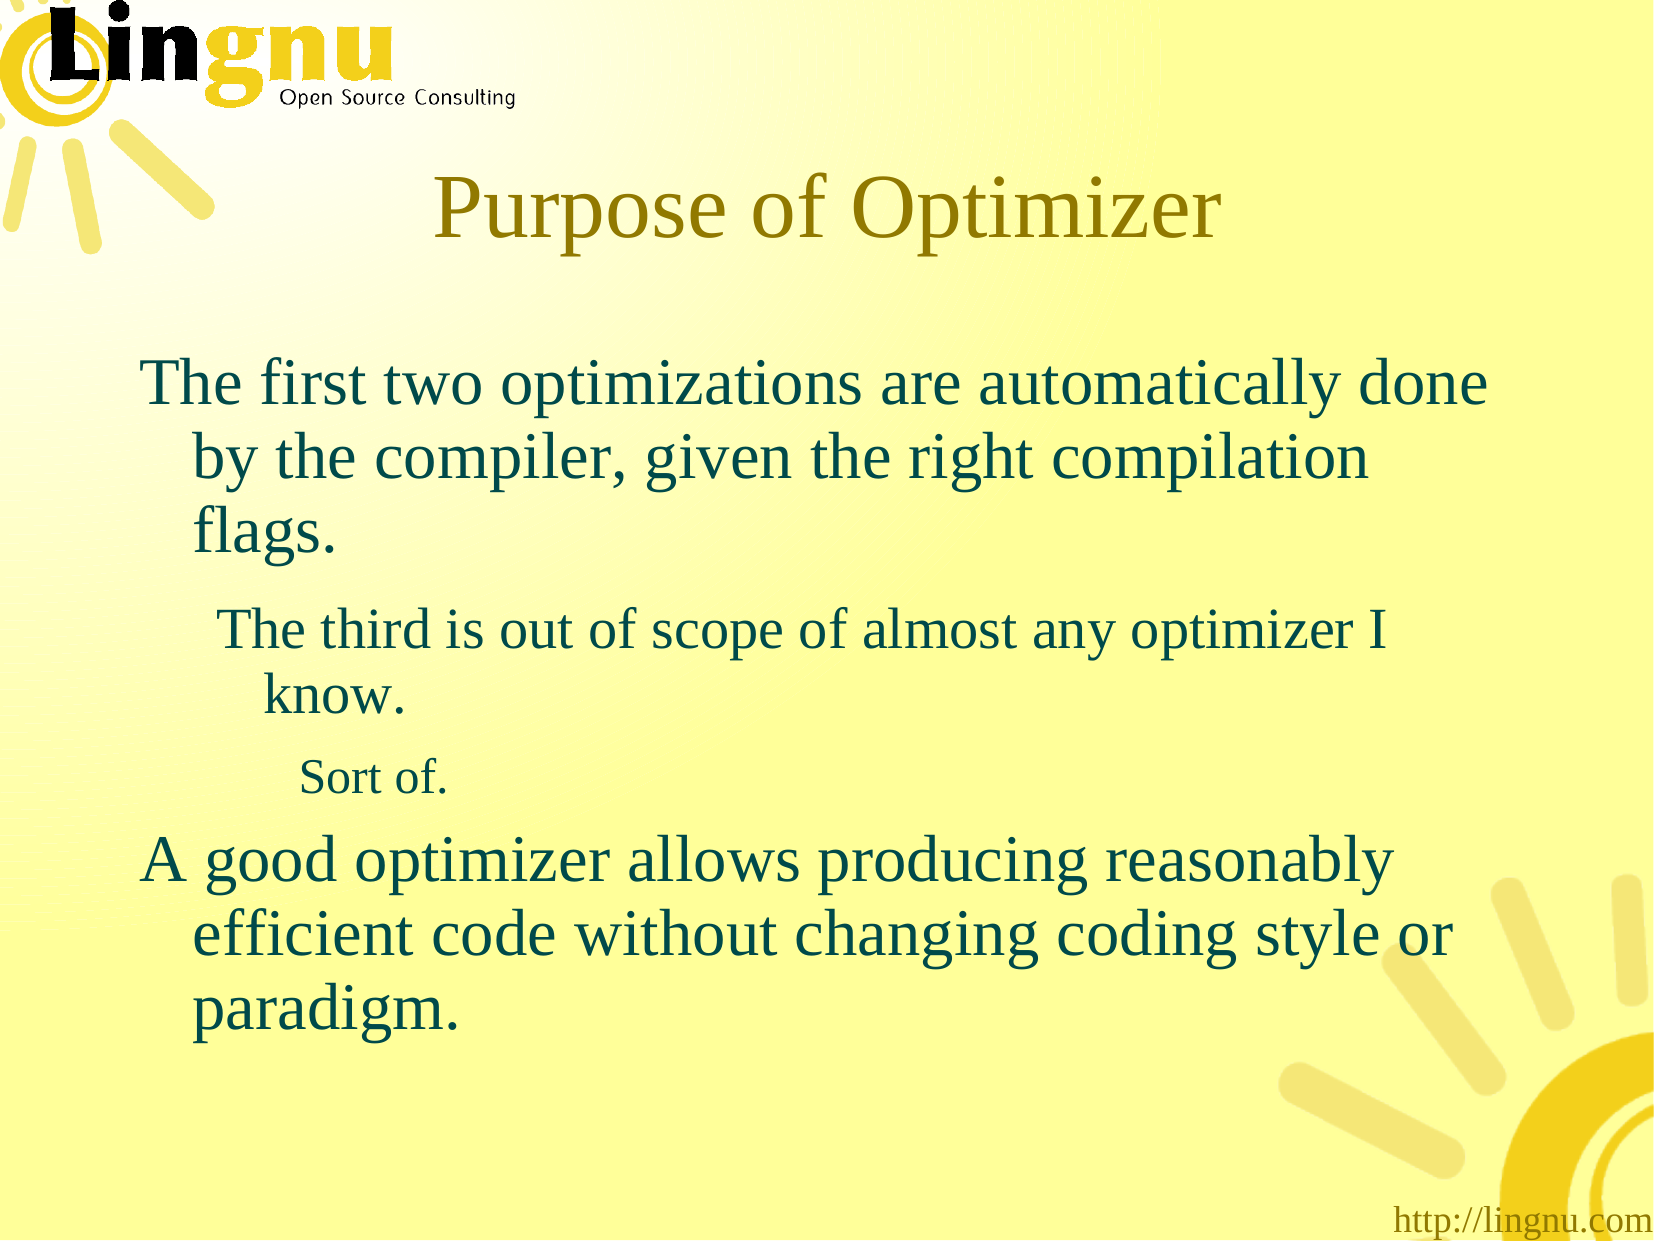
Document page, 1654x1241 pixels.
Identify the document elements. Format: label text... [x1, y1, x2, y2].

picture [0, 0, 516, 256]
list The first two optimizations are automatically done by the compiler, given the right compilation flags. The third is out of scope of almost any optimizer I know. Sort of. A good optimizer allows producing reasonably efficient code without changing coding style or paradigm. [121, 344, 1534, 1127]
picture [1256, 871, 1654, 1241]
title Purpose of Optimizer [121, 102, 1534, 311]
